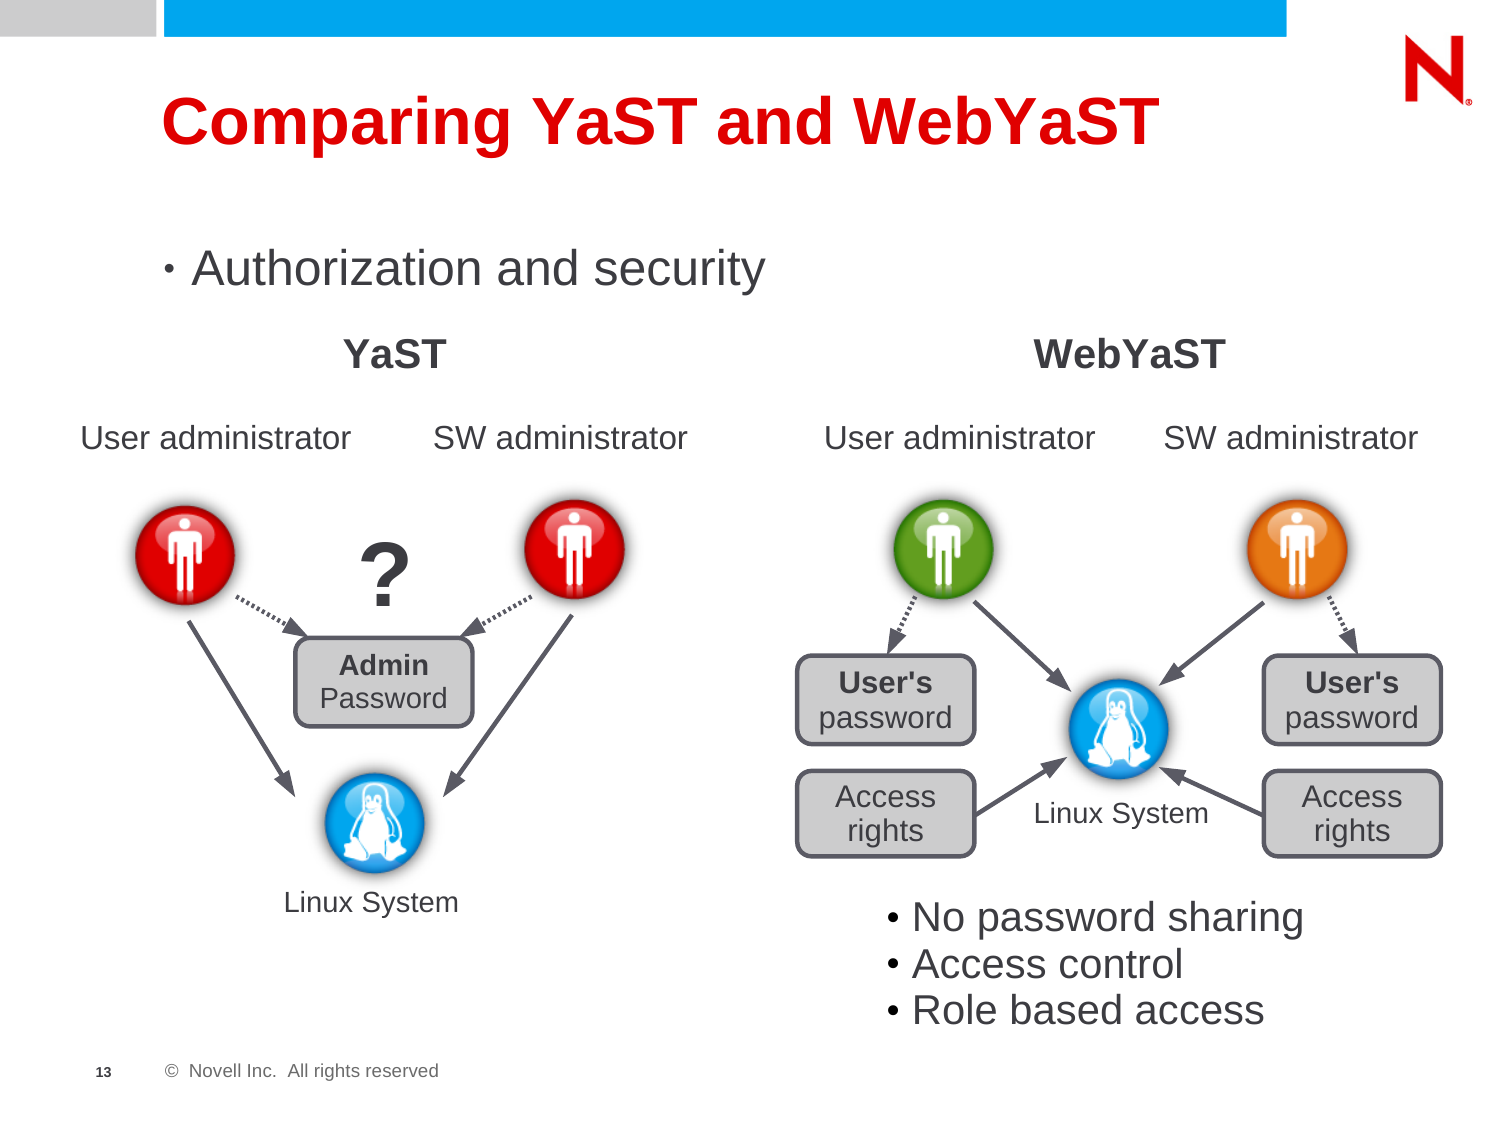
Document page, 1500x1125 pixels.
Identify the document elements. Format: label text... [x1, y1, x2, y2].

text_box SW administrator [432, 419, 689, 457]
text_box WebYaST [1033, 330, 1258, 394]
picture [501, 478, 650, 626]
text_box Access rights [797, 770, 975, 857]
text_box Access rights [1263, 770, 1442, 857]
text_box Admin Password [295, 637, 473, 727]
title Comparing YaST and WebYaST [161, 41, 1383, 205]
picture [301, 749, 449, 885]
text_box SW administrator [1163, 419, 1420, 457]
picture [1045, 655, 1193, 797]
list Authorization and security [163, 237, 1404, 969]
text_box No password sharing Access control Role based access [885, 893, 1305, 1034]
text_box User administrator [824, 419, 1097, 457]
picture [868, 478, 1016, 626]
text_box ? [357, 523, 414, 626]
text_box YaST [342, 330, 520, 378]
text_box Linux System [283, 885, 459, 919]
text_box User administrator [79, 419, 353, 457]
picture [1403, 32, 1473, 107]
picture [112, 484, 260, 632]
picture [1222, 478, 1371, 626]
text_box User's password [797, 655, 975, 745]
text_box Linux System [1033, 797, 1209, 831]
text_box User's password [1263, 655, 1442, 745]
